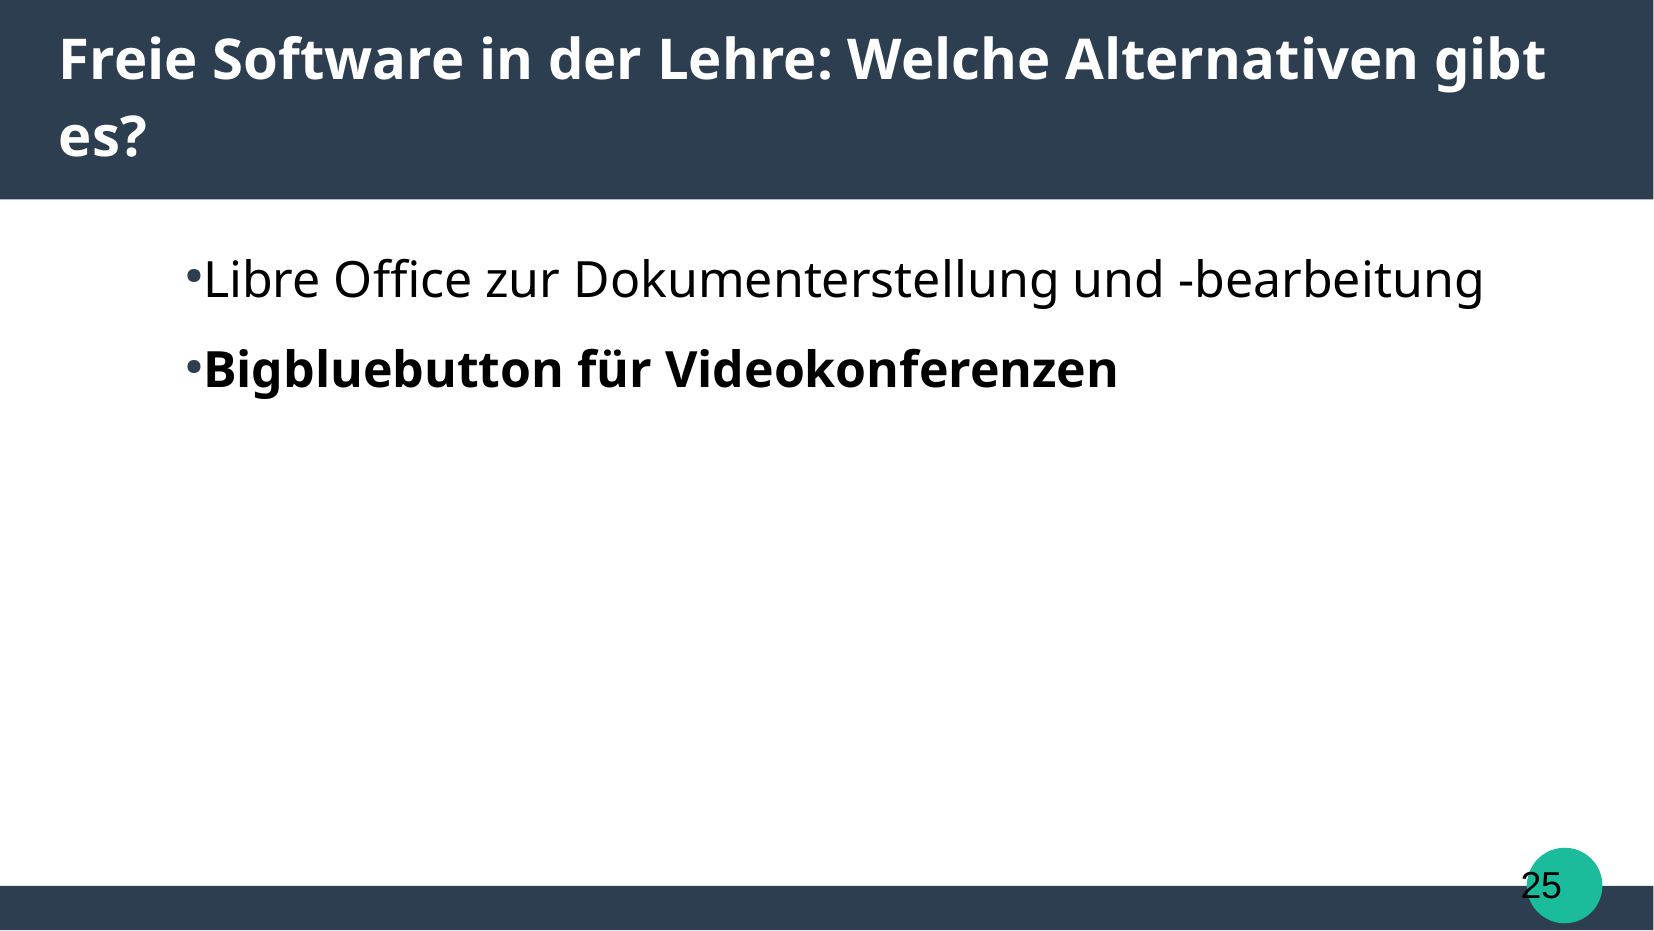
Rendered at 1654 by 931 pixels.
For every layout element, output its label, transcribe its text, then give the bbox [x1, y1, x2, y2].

list Libre Office zur Dokumenterstellung und -bearbeitung Bigbluebutton für Videokonferenzen [59, 243, 1595, 864]
title Freie Software in der Lehre: Welche Alternativen gibt es? [59, 37, 1595, 155]
